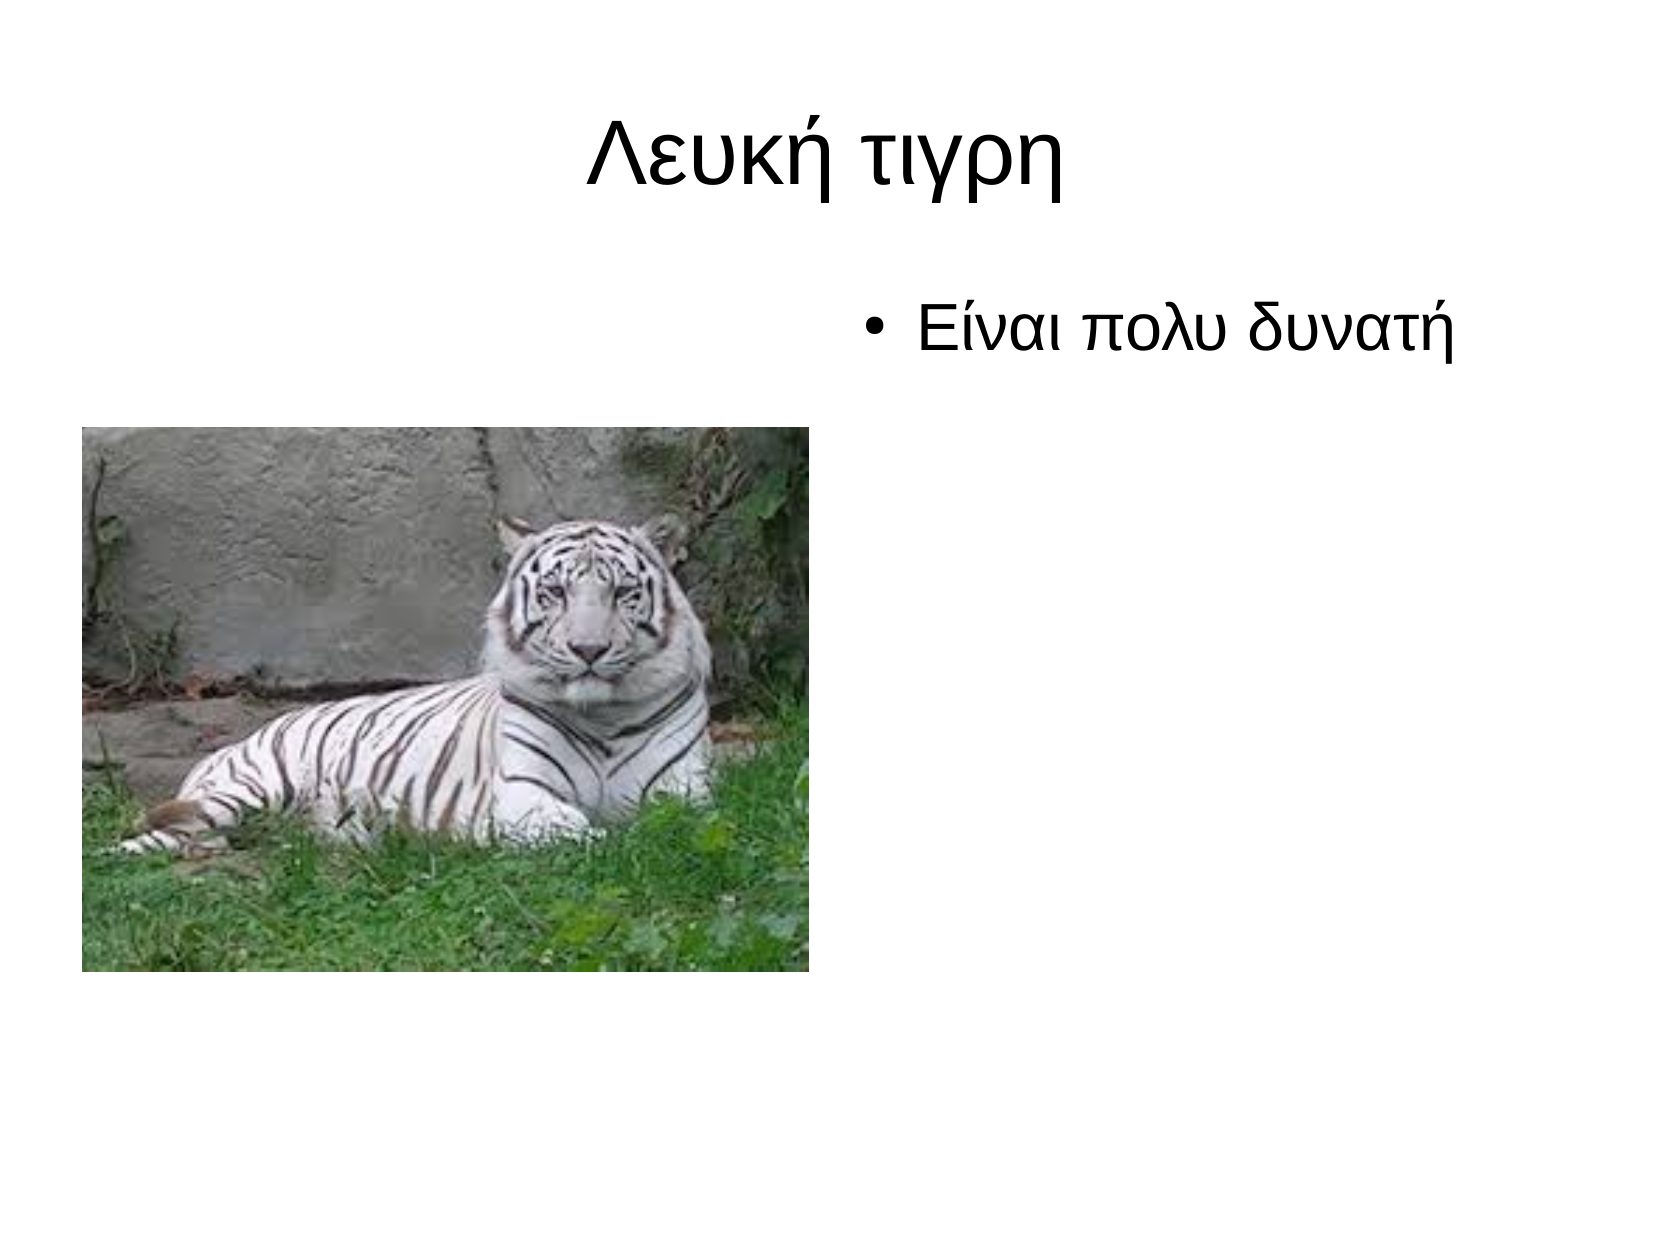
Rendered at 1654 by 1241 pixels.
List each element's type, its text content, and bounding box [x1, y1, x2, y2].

title Λευκή τιγρη [82, 49, 1571, 257]
picture [82, 427, 809, 972]
list Είναι πολυ δυνατή [845, 290, 1572, 1109]
